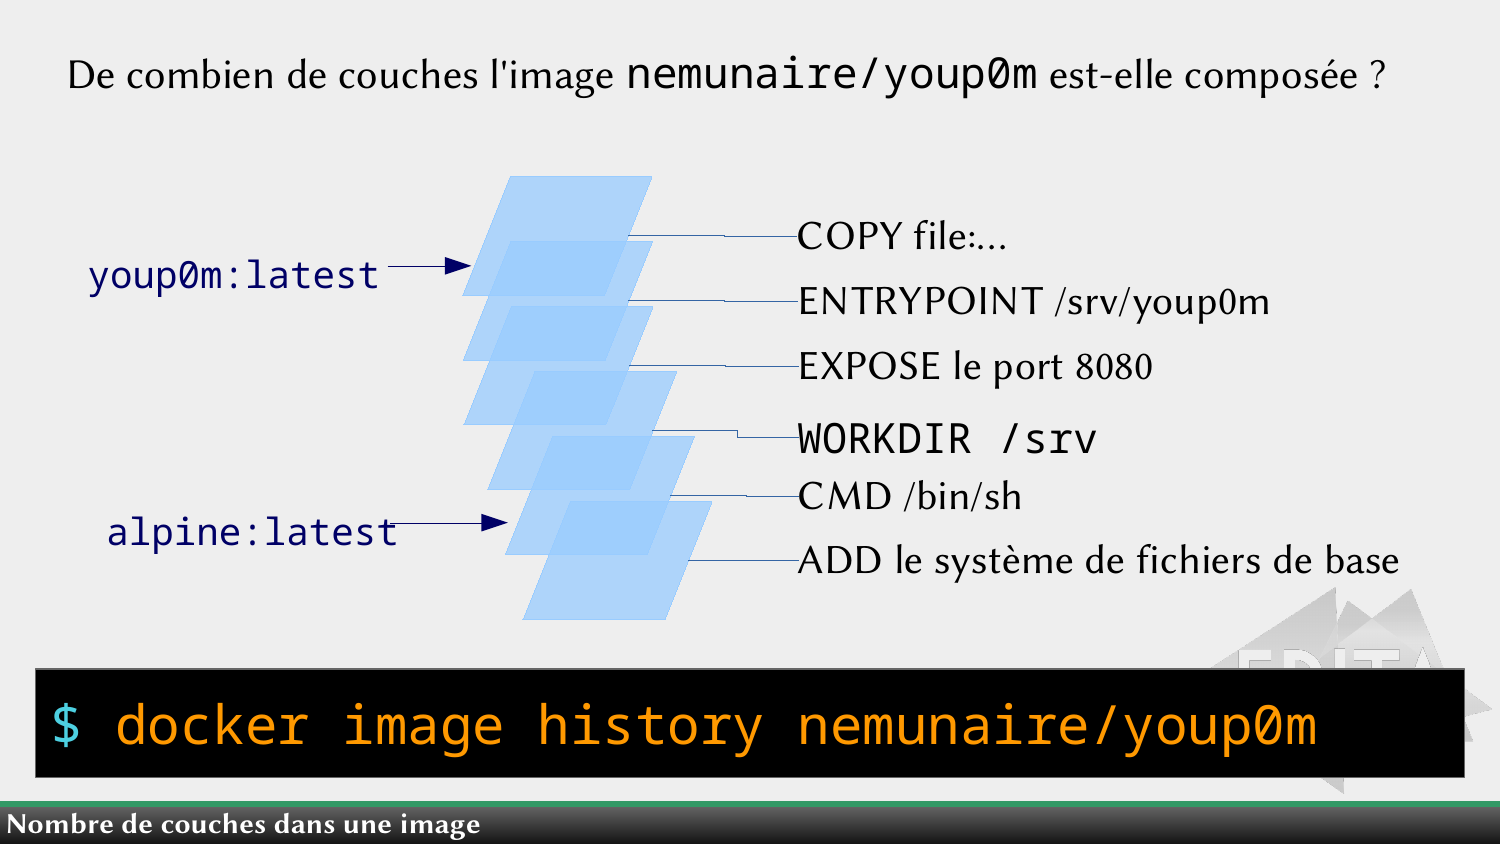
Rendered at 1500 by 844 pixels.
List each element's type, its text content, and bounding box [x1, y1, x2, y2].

text_box ENTRYPOINT /srv/youp0m [797, 271, 1272, 332]
text_box youp0m:latest [87, 242, 381, 293]
text_box [462, 176, 712, 620]
title Nombre de couches dans une image [5, 801, 1075, 844]
text_box ADD le système de fichiers de base [798, 530, 1402, 591]
picture [1187, 587, 1492, 794]
text_box alpine:latest [106, 499, 380, 550]
text_box WORKDIR /srv [798, 403, 1379, 459]
text_box $ docker image history nemunaire/youp0m [35, 668, 1465, 778]
list De combien de couches l'image nemunaire/youp0m est-elle composée ? [33, 29, 1467, 113]
text_box COPY file:... [796, 206, 1227, 267]
text_box CMD /bin/sh [798, 466, 1082, 527]
text_box EXPOSE le port 8080 [798, 336, 1228, 397]
